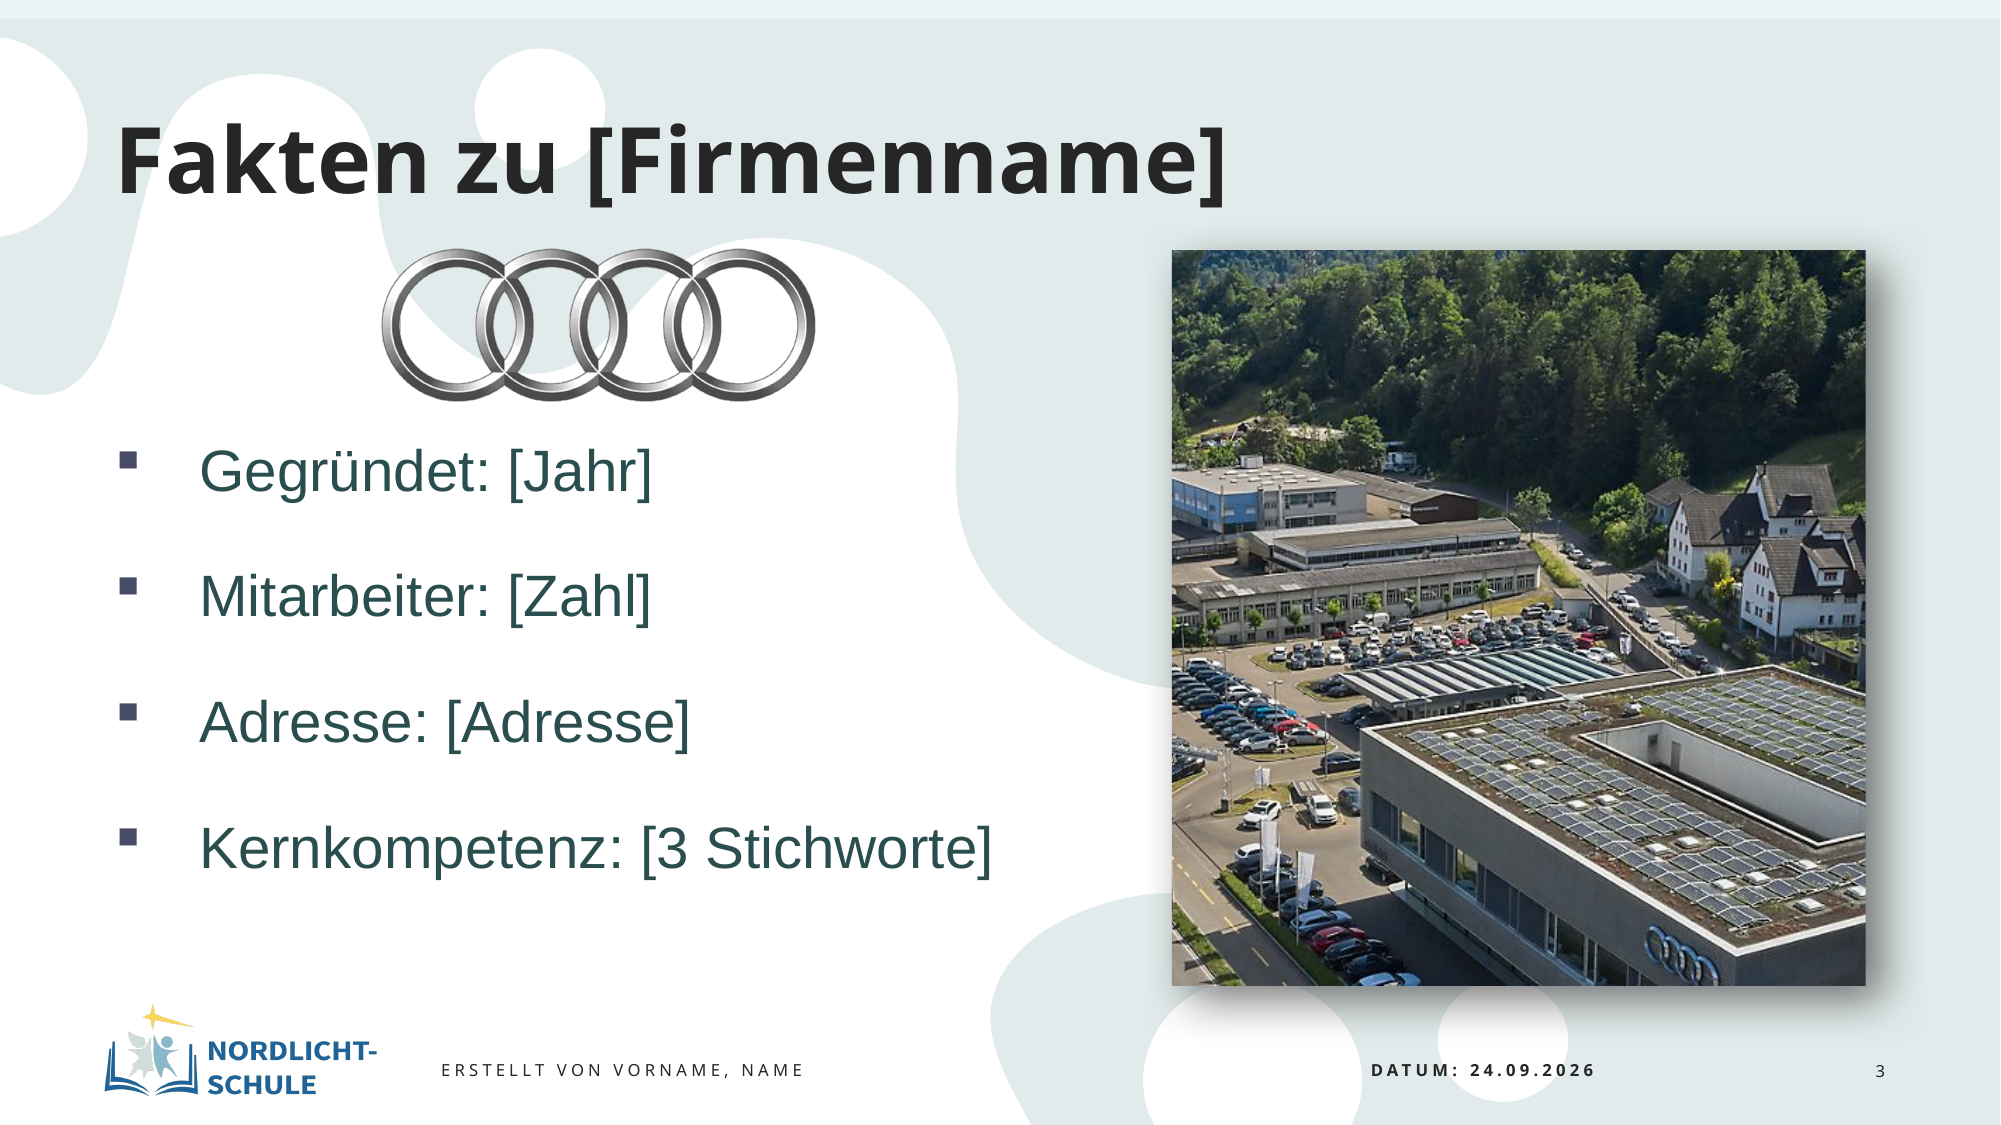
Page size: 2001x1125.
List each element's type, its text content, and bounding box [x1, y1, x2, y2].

list Gegründet: [Jahr] Mitarbeiter: [Zahl] Adresse: [Adresse] Kernkompetenz: [3 Stichworte] [99, 299, 1101, 1014]
picture [374, 155, 827, 494]
picture [1171, 250, 1866, 986]
slide_number DATUM: 21.05.2025 [1355, 1041, 1643, 1102]
title Fakten zu [Firmenname] [99, 91, 1900, 220]
picture [99, 1014, 379, 1102]
